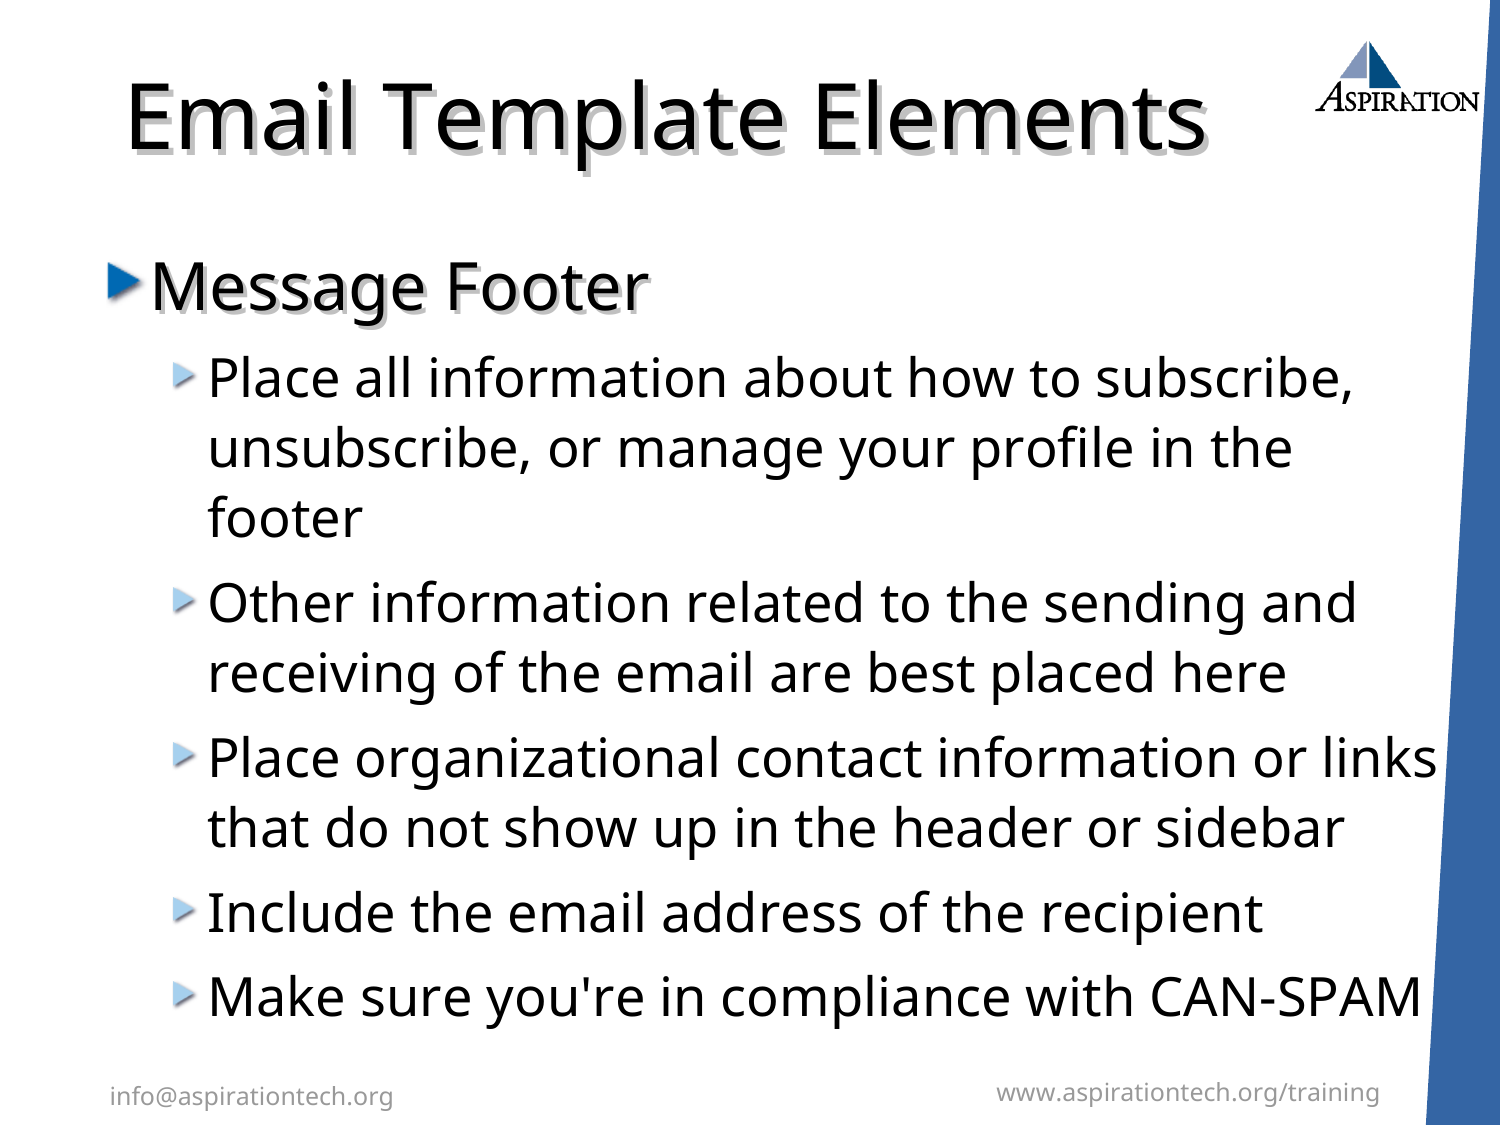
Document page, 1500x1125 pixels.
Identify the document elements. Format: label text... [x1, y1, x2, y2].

picture [171, 978, 200, 1012]
list Message Footer Place all information about how to subscribe, unsubscribe, or manage your profile in the footer Other information related to the sending and receiving of the email are best placed here Place organizational contact information or links that do not show up in the header or sidebar Include the email address of the recipient Make sure you're in compliance with CAN-SPAM [49, 238, 1447, 958]
title Email Template Elements [49, 19, 1284, 206]
picture [1315, 41, 1480, 120]
